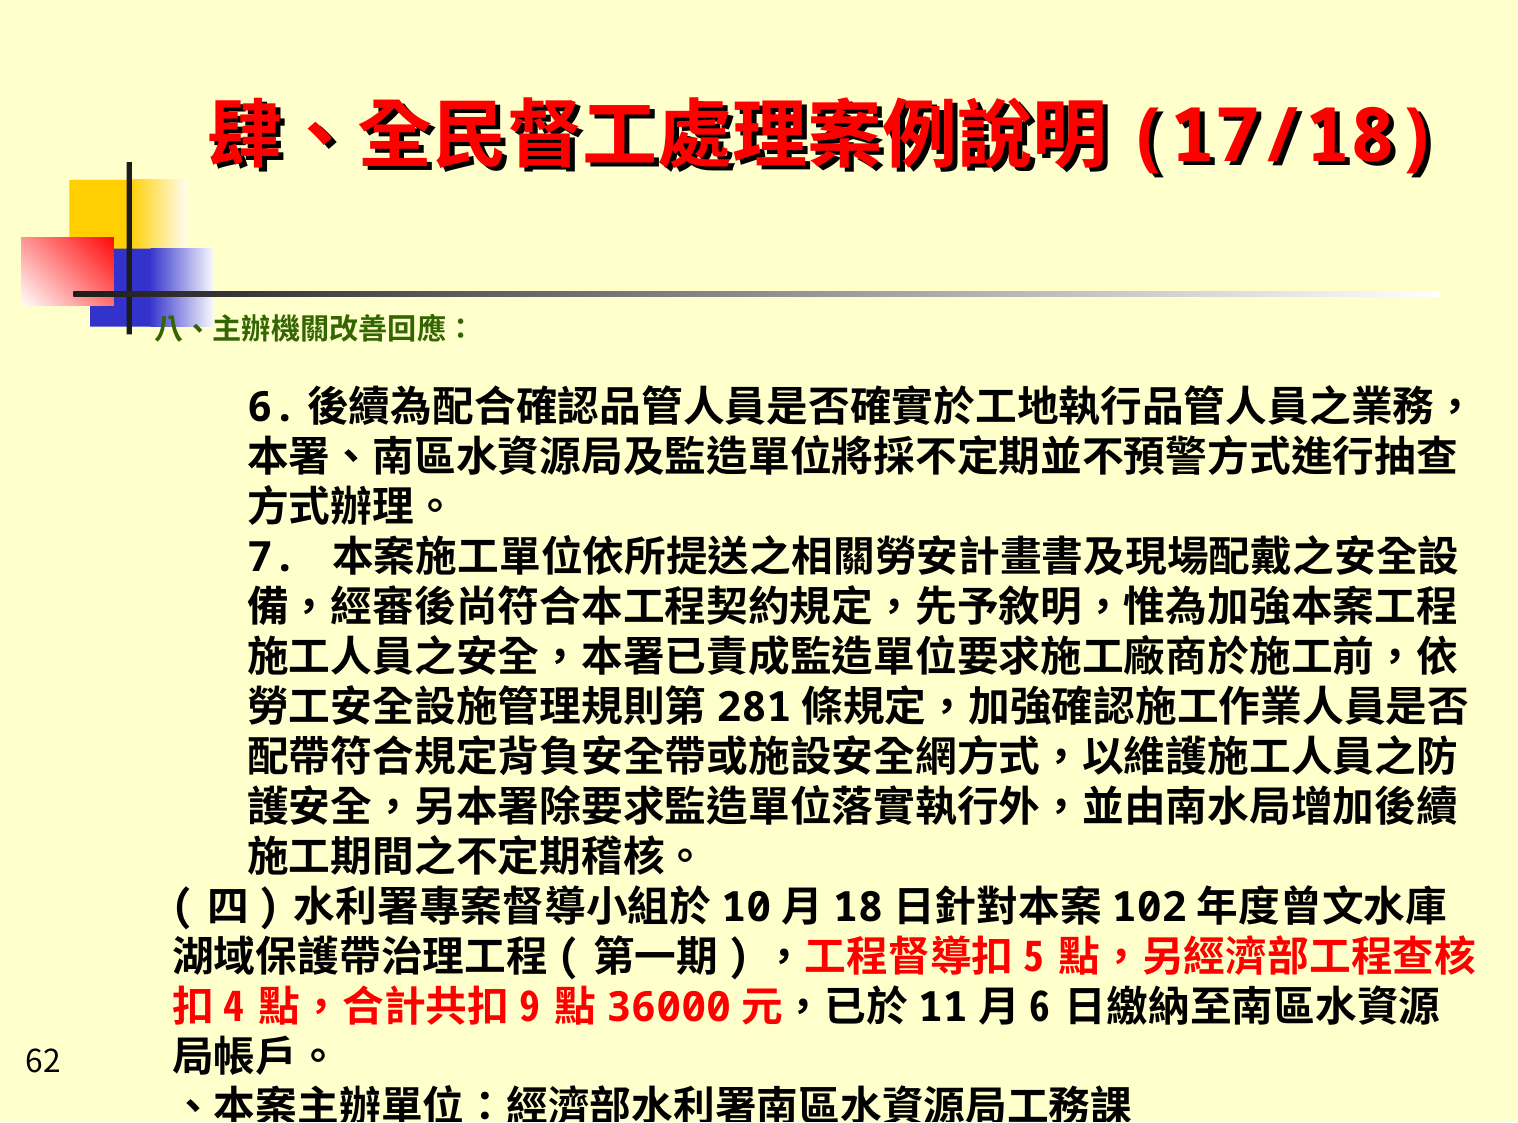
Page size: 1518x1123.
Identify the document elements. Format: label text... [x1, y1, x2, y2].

list 八、主辦機關改善回應： [137, 301, 1463, 384]
text_box <編號> [0, 1032, 78, 1096]
text_box 6.後續為配合確認品管人員是否確實於工地執行品管人員之業務，本署、南區水資源局及監造單位將採不定期並不預警方式進行抽查方式辦理。 7. 本案施工單位依所提送之相關勞安計畫書及現場配戴之安全設備，經審後尚符合本工程契約規定，先予敘明，惟為加強本案工程施工人員之安全，本署已責成監造單位要求施工廠商於施工前，依勞工安全設施管理規則第281條規定，加強確認施工作業人員是否配帶符合規定背負安全帶或施設安全網方式，以維護施工人員之防護安全，另本署除要求監造單位落實執行外，並由南水局增加後續施工期間之不定期稽核。 (四)水利署專案督導小組於10月18日針對本案102年度曾文水庫湖域保護帶治理工程(第一期)，工程督導扣5點，另經濟部工程查核扣4點，合計共扣9點36000元，已於11月6日繳納至南區水資源局帳戶。 、本案主辦單位：經濟部水利署南區水資源局工務課 承辦人員：王益評 聯絡電話：06-5753251#6525 [157, 372, 1493, 1122]
title 肆、全民督工處理案例說明(17/18) [191, 35, 1485, 275]
